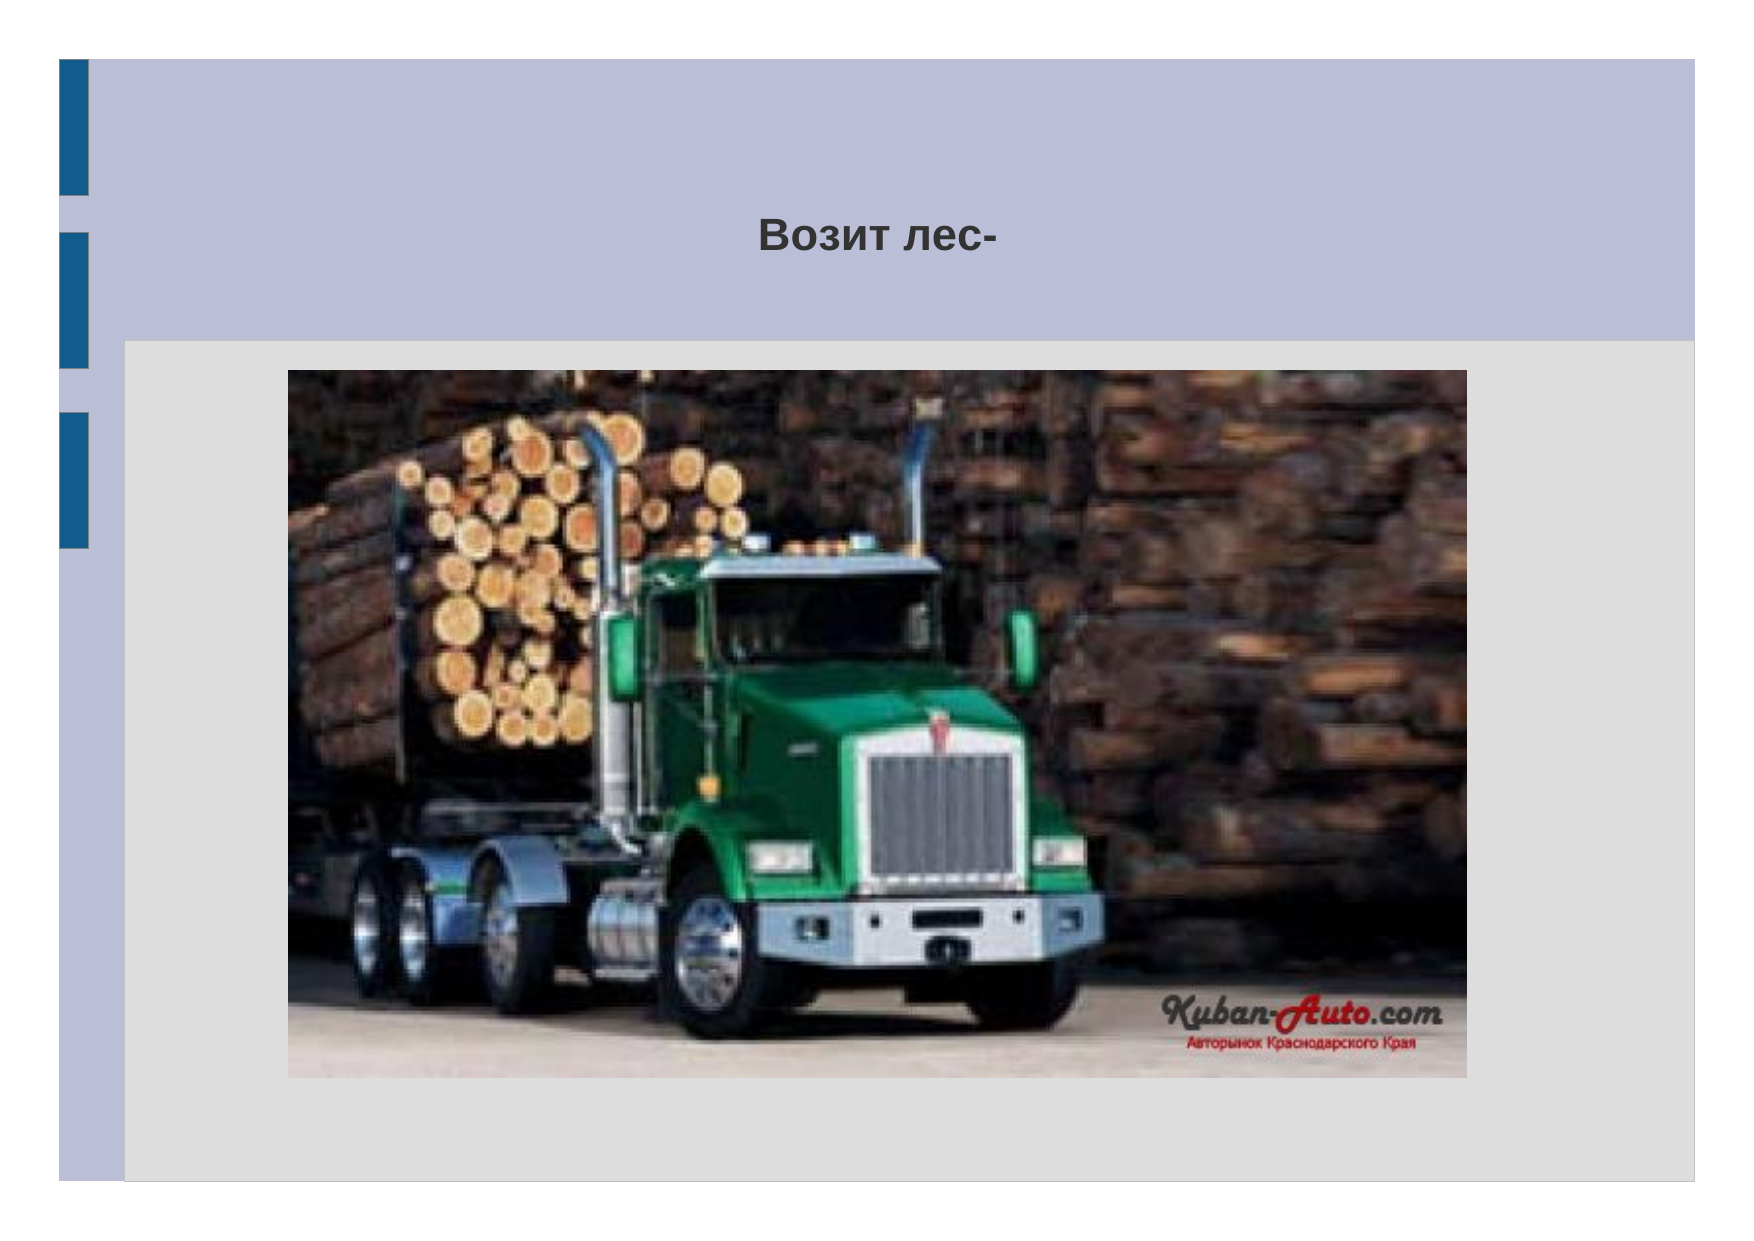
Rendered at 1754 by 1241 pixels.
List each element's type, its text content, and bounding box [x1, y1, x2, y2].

title Возит лес- [179, 141, 1577, 329]
picture [288, 370, 1467, 1078]
